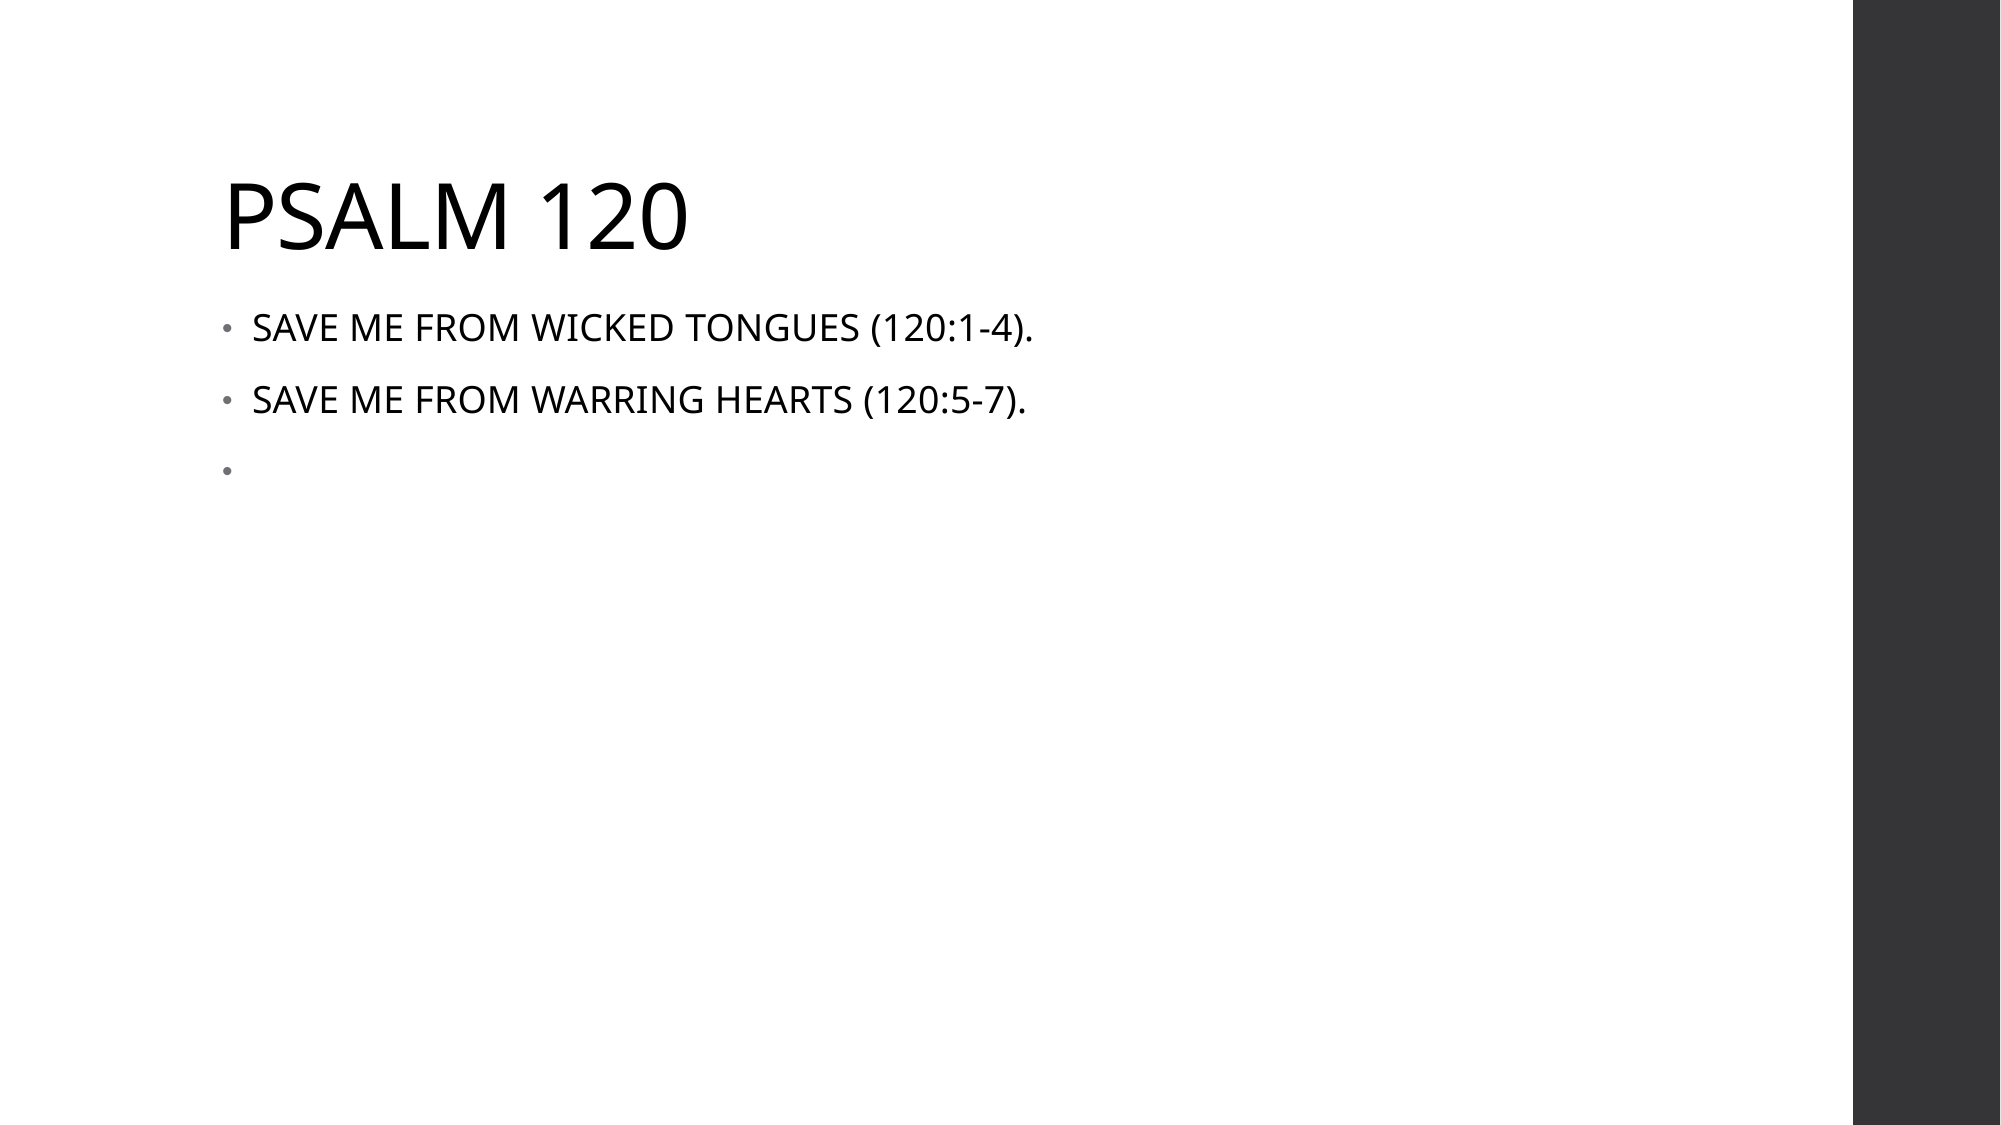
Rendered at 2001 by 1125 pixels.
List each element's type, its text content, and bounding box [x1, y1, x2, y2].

list SAVE ME FROM WICKED TONGUES (120:1-4). SAVE ME FROM WARRING HEARTS (120:5-7). [206, 299, 1617, 1014]
title PSALM 120 [206, 60, 1797, 278]
